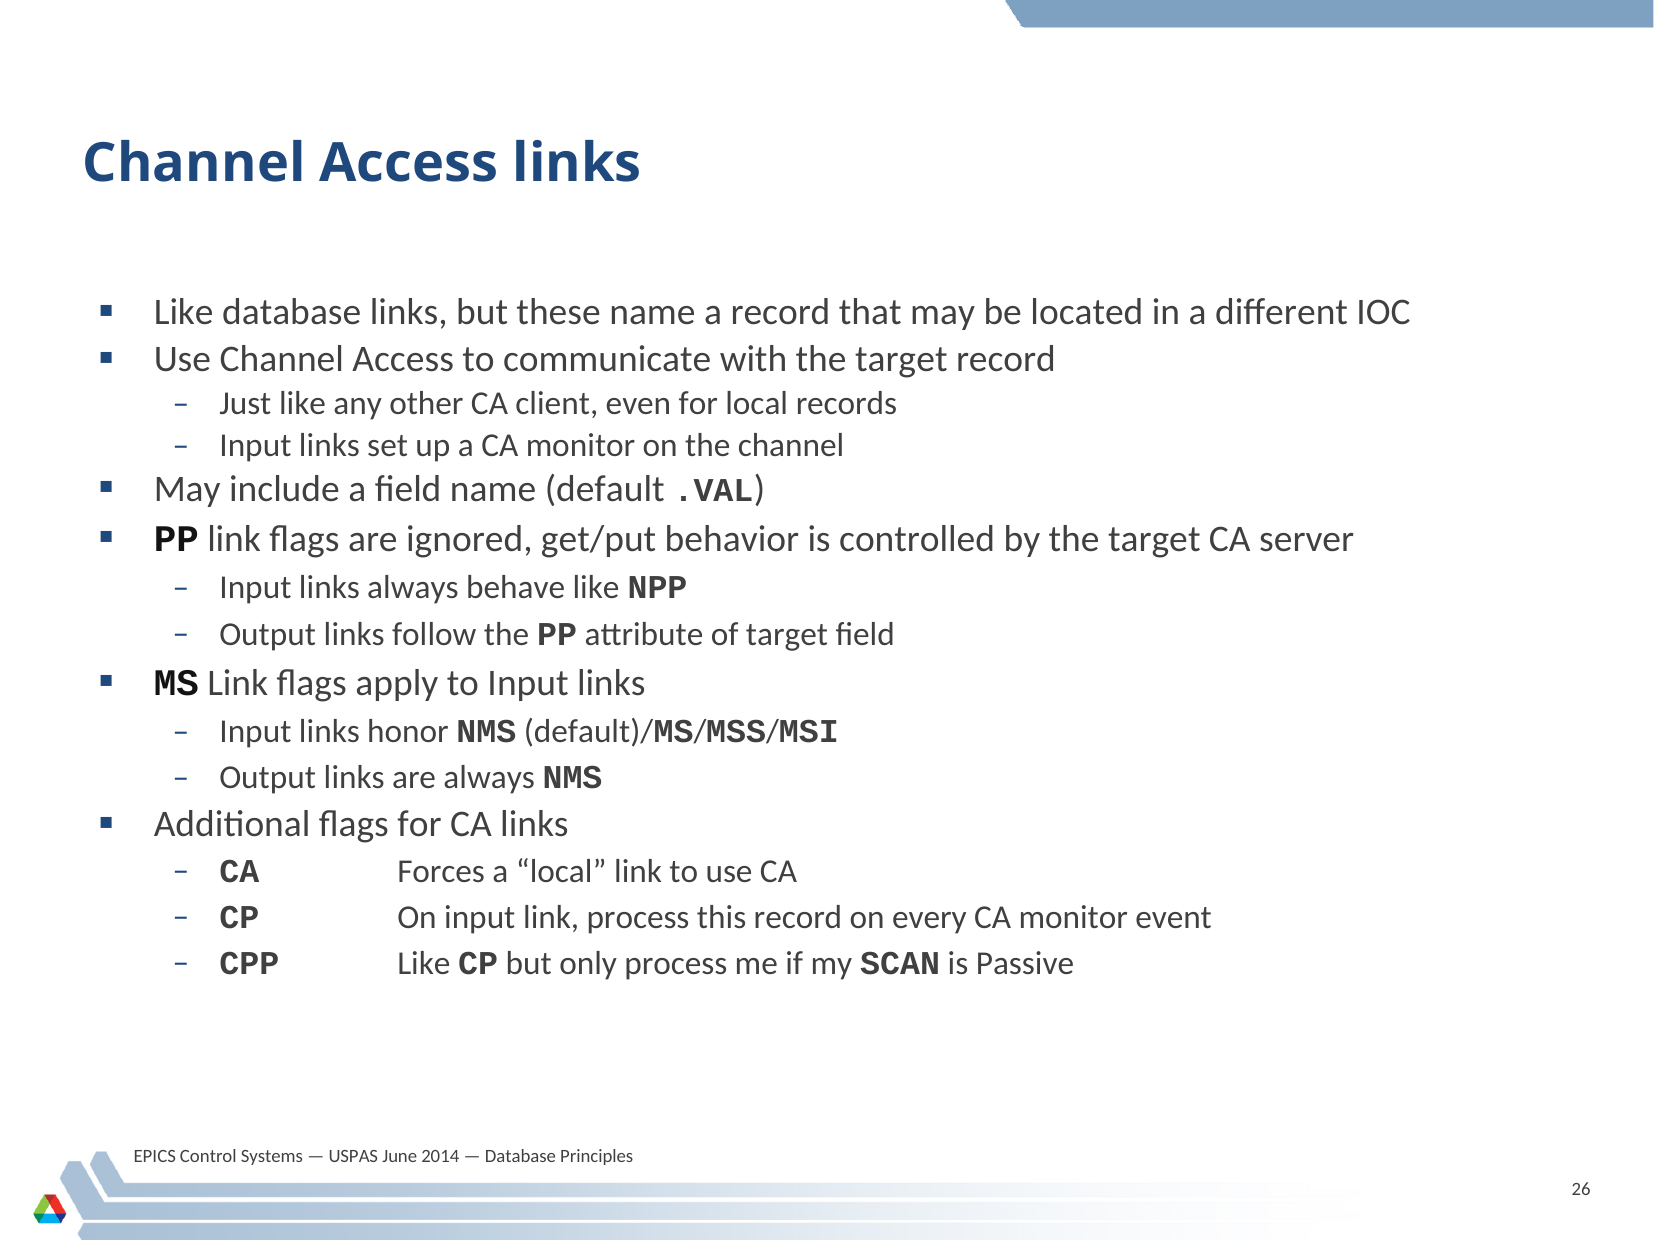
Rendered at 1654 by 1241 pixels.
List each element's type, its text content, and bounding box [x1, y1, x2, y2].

picture [0, 0, 1654, 29]
list Like database links, but these name a record that may be located in a different IOC Use Channel Access to communicate with the target record Just like any other CA client, even for local records Input links set up a CA monitor on the channel May include a field name (default .VAL) PP link flags are ignored, get/put behavior is controlled by the target CA server Input links always behave like NPP Output links follow the PP attribute of target field MS Link flags apply to Input links Input links honor NMS (default)/MS/MSS/MSI Output links are always NMS Additional flags for CA links CA Forces a “local” link to use CA CP On input link, process this record on every CA monitor event CPP Like CP but only process me if my SCAN is Passive [82, 289, 1571, 1123]
title Channel Access links [82, 128, 1571, 192]
picture [0, 1143, 1654, 1240]
